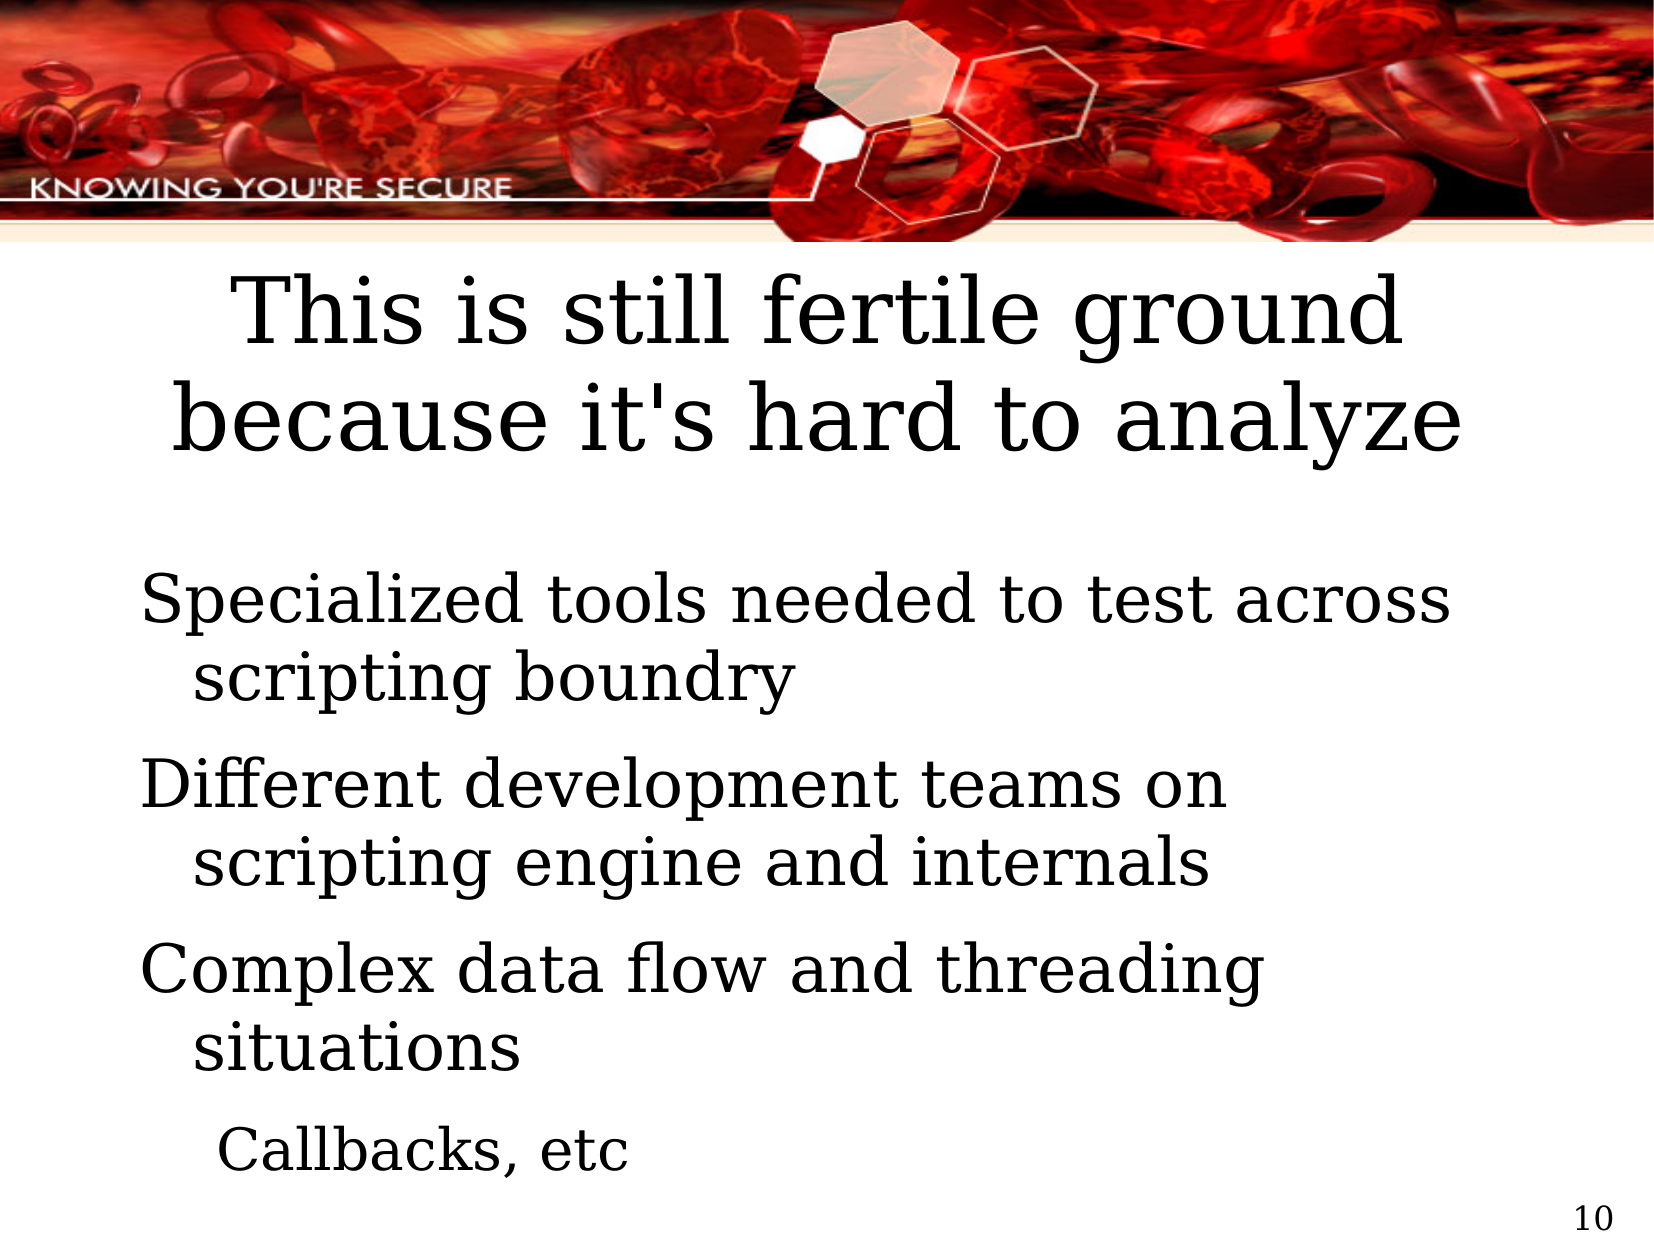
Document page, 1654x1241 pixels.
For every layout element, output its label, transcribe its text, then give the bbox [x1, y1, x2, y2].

title This is still fertile ground because it's hard to analyze [113, 258, 1526, 473]
picture [0, 0, 1654, 242]
list Specialized tools needed to test across scripting boundry Different development teams on scripting engine and internals Complex data flow and threading situations Callbacks, etc [121, 560, 1534, 1184]
